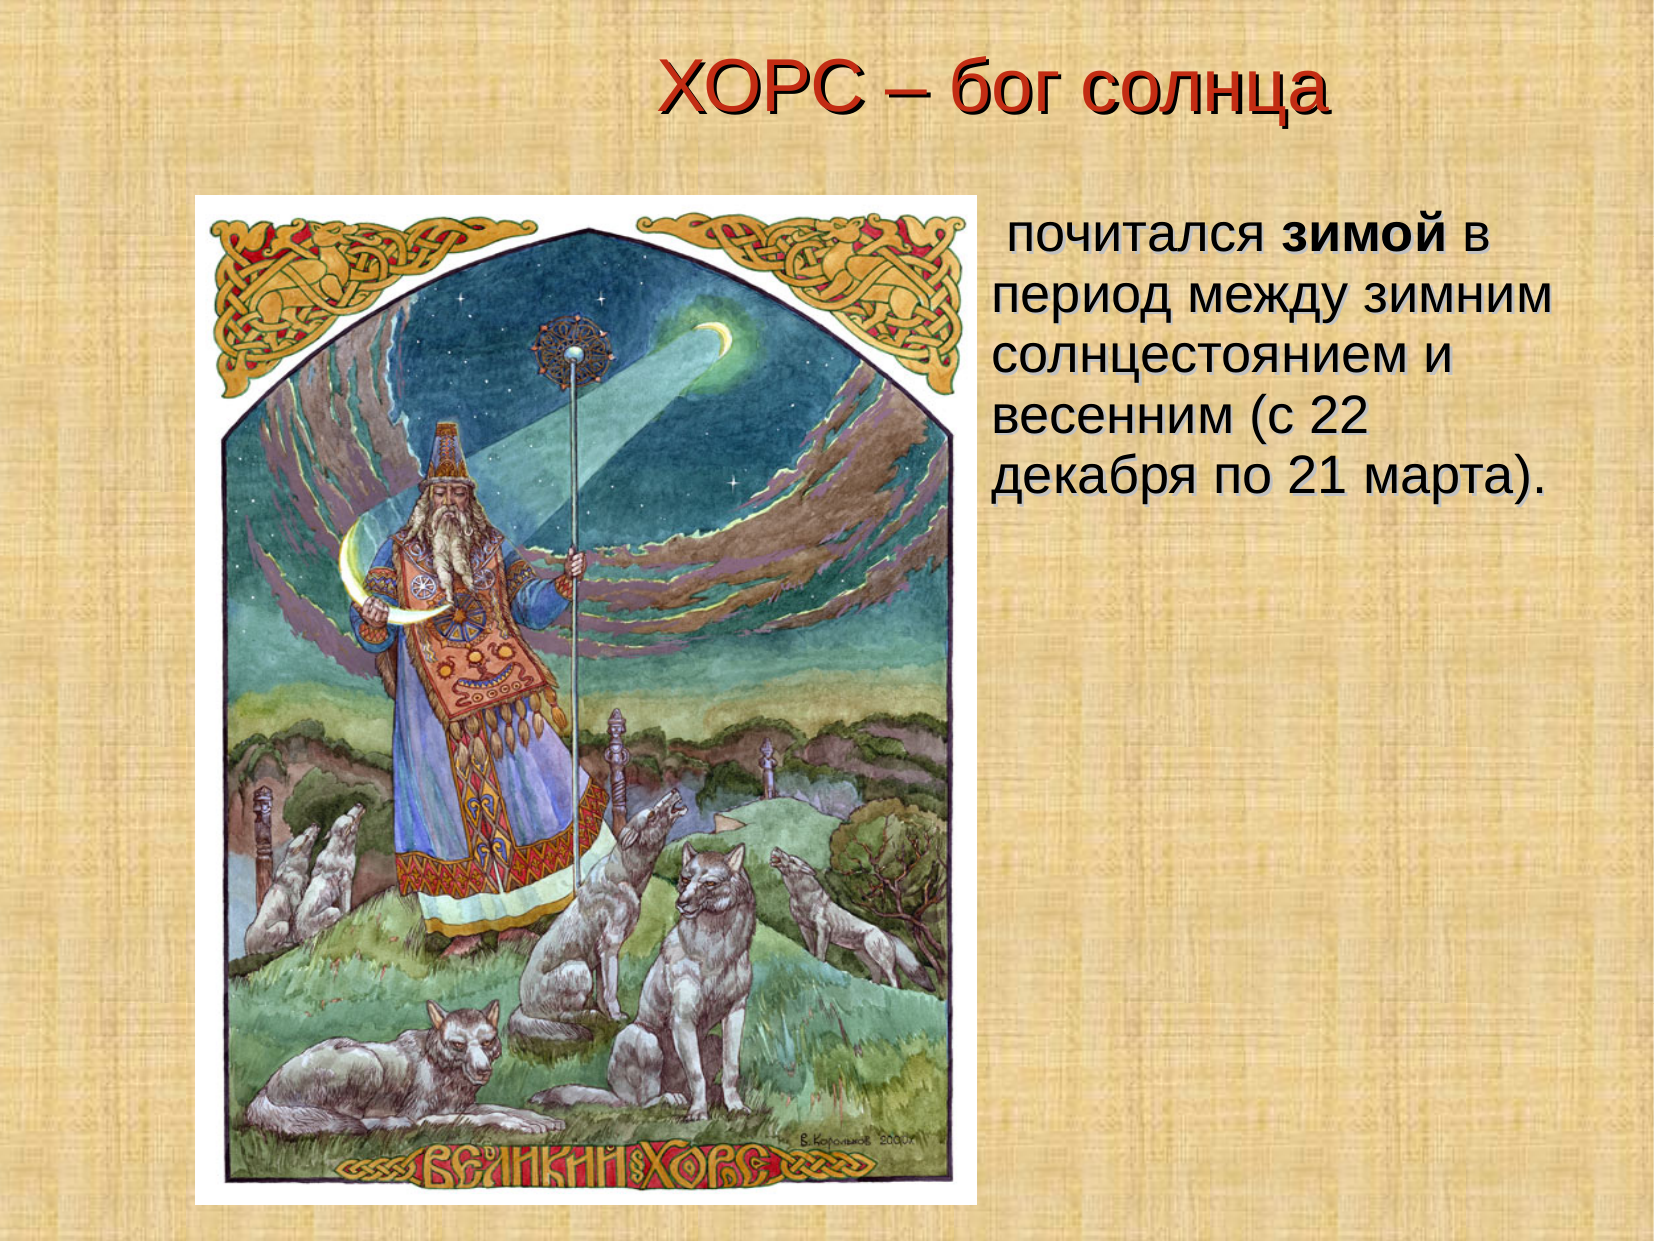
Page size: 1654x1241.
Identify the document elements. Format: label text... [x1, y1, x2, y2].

text_box почитался зимой в период между зимним солнцестоянием и весенним (с 22 декабря по 21 марта). [976, 195, 1573, 814]
picture [0, 0, 1654, 1241]
text_box ХОРС – бог солнца [390, 23, 1595, 140]
